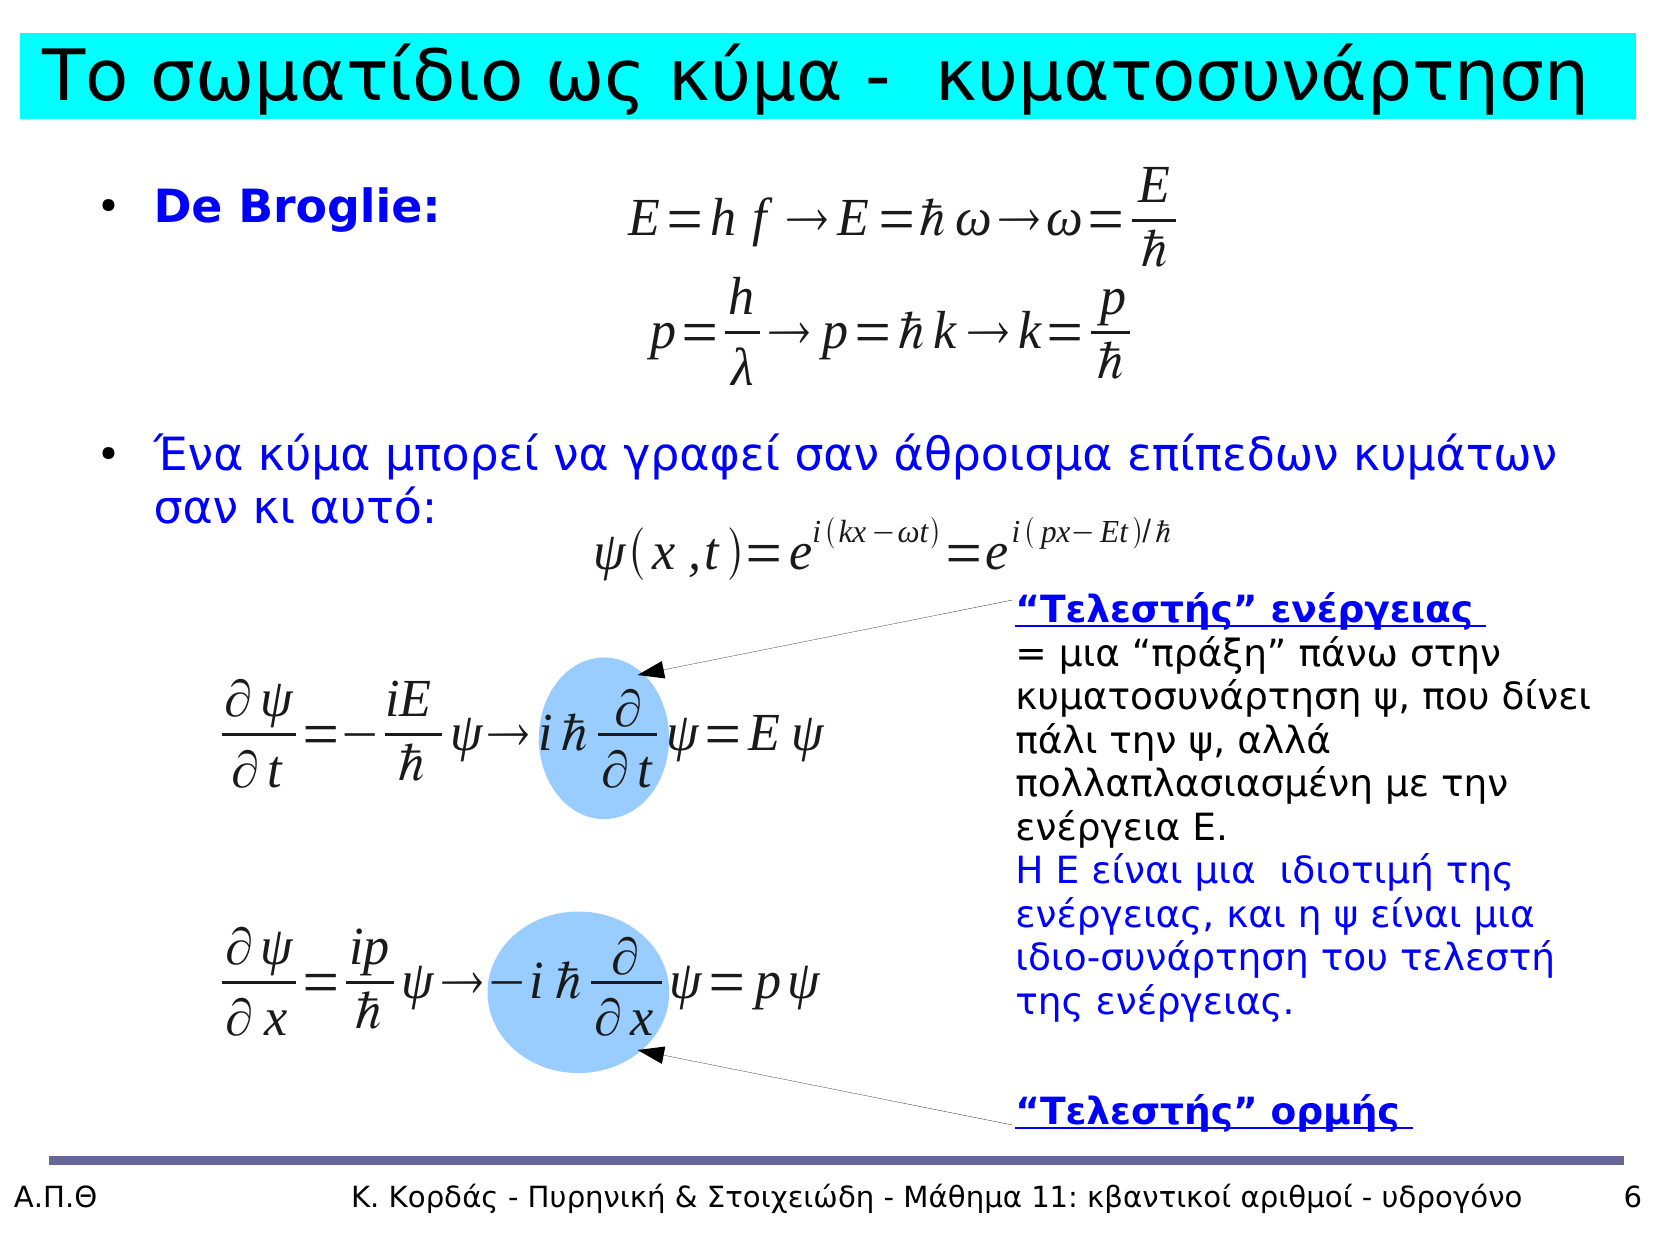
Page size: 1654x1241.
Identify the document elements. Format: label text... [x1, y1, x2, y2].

chart [612, 152, 1191, 402]
chart [205, 913, 834, 1052]
title Το σωματίδιο ως κύμα - κυματοσυνάρτηση [19, 33, 1636, 119]
list De Broglie: Ένα κύμα μπορεί να γραφεί σαν άθροισμα επίπεδων κυμάτων σαν κι αυτό: [82, 179, 1571, 1142]
chart [663, 665, 682, 669]
text_box “Τελεστής” ορμής [1000, 1082, 1642, 1158]
chart [205, 665, 836, 803]
chart [577, 512, 1185, 584]
text_box “Τελεστής” ενέργειας = μια “πράξη” πάνω στην κυματοσυνάρτηση ψ, που δίνει πάλι την ψ, αλλά πολλαπλασιασμένη με την ενέργεια Ε. Η Ε είναι μια ιδιοτιμή της ενέργειας, και η ψ είναι μια ιδιο-συνάρτηση του τελεστή της ενέργειας. [1000, 580, 1642, 1036]
